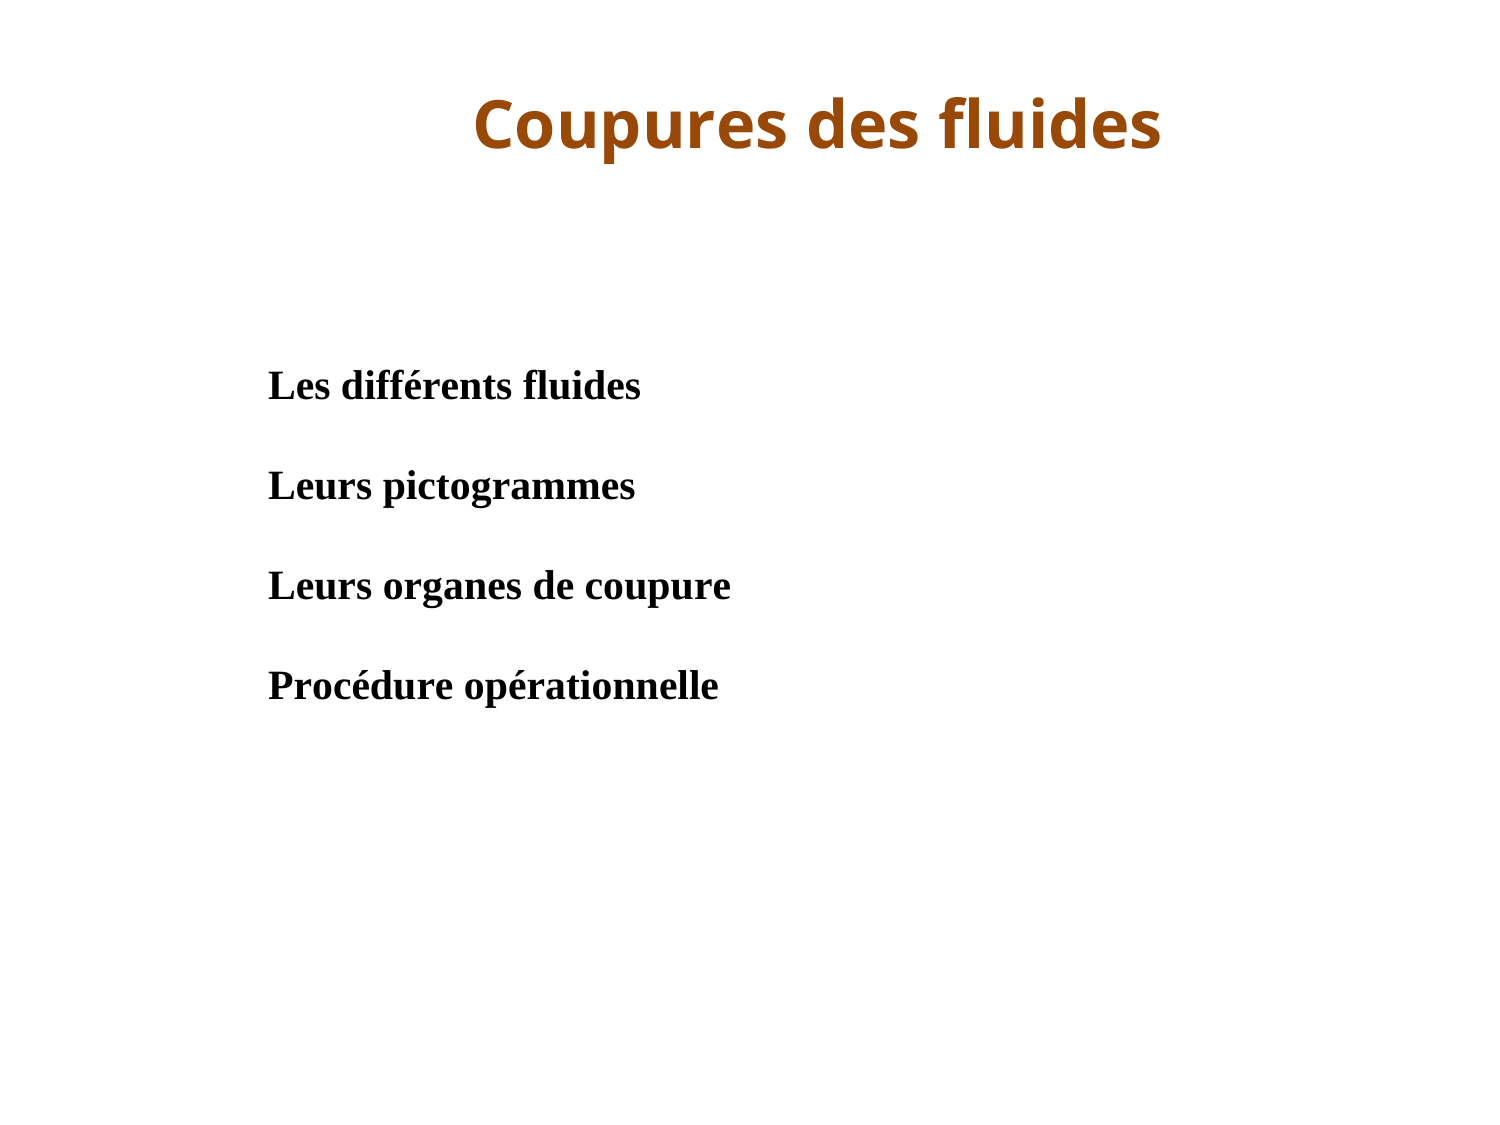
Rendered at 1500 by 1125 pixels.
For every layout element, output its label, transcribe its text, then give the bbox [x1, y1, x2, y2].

title Coupures des fluides [183, 45, 1454, 200]
text_box Les différents fluides Leurs pictogrammes Leurs organes de coupure Procédure opérationnelle [253, 350, 1264, 716]
